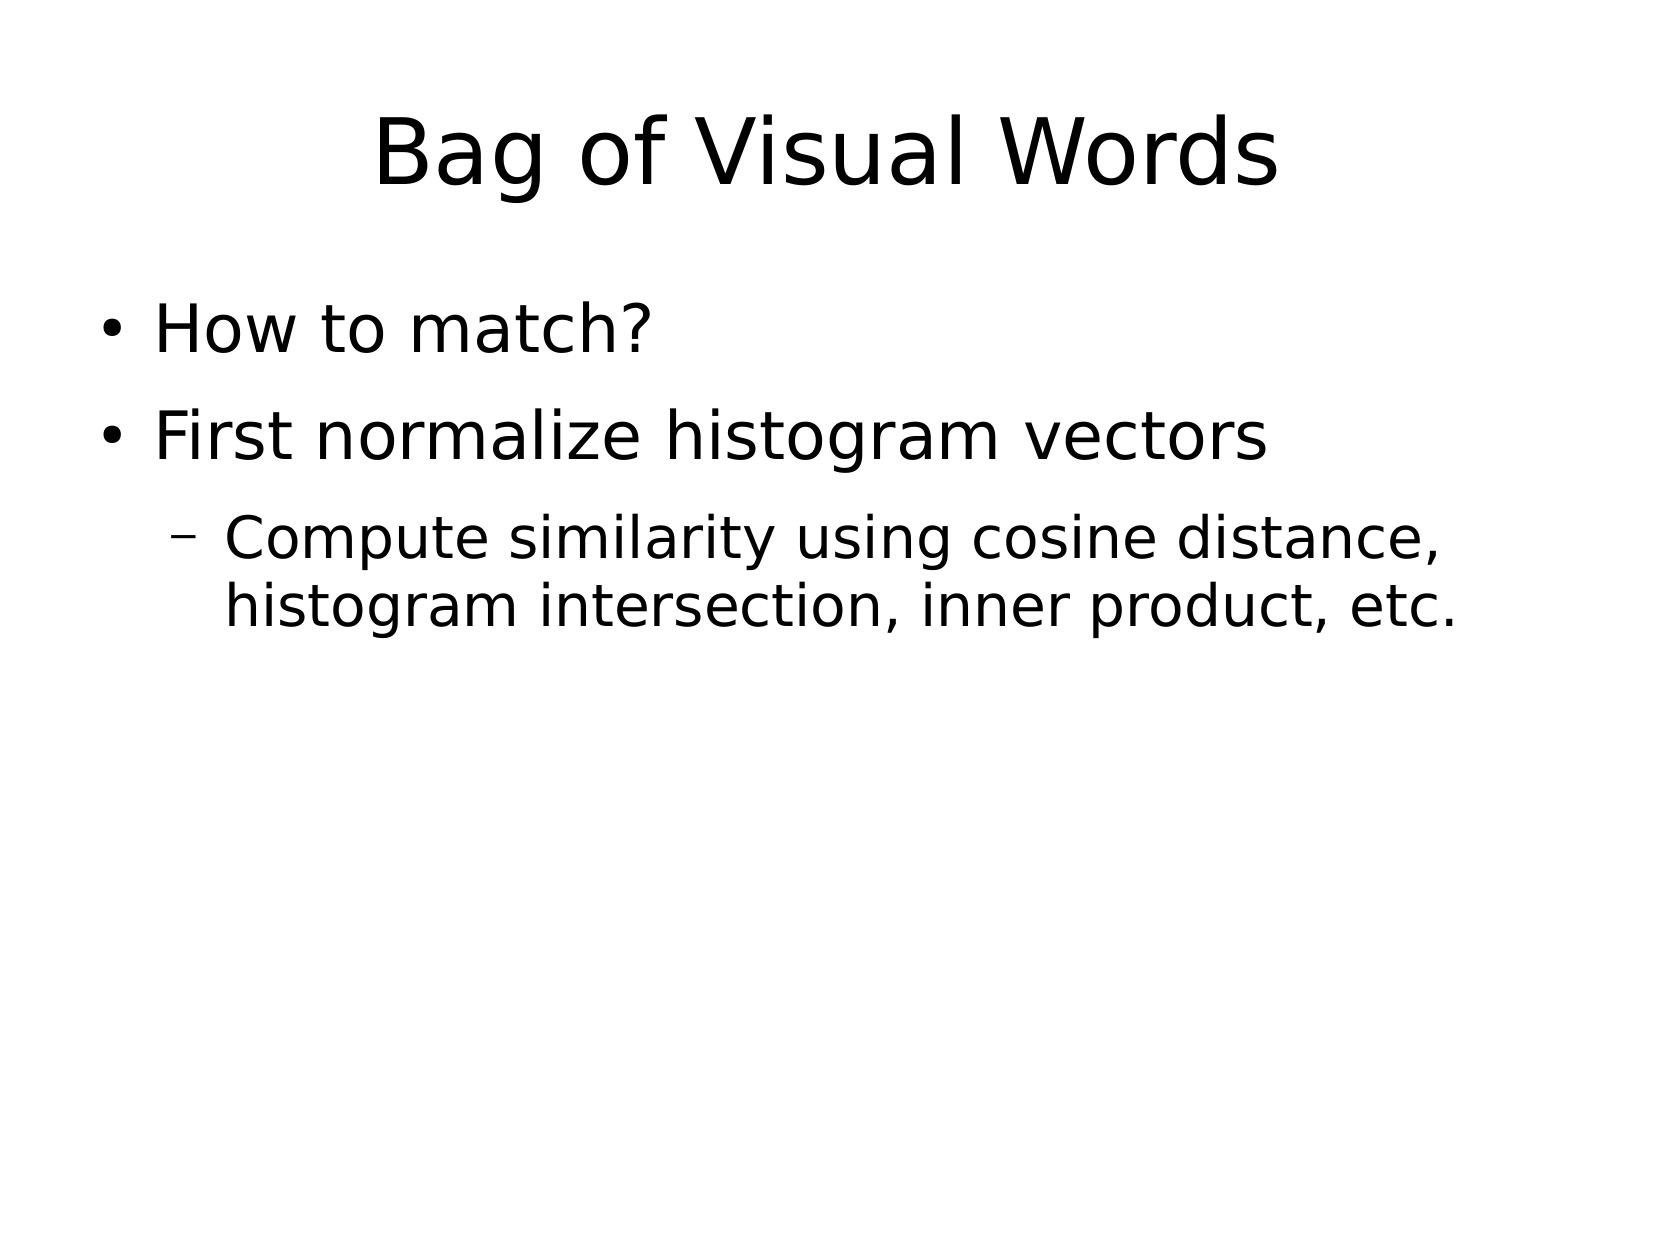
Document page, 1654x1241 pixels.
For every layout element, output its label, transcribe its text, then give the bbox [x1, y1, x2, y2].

title Bag of Visual Words [82, 49, 1571, 257]
list How to match? First normalize histogram vectors Compute similarity using cosine distance, histogram intersection, inner product, etc. [82, 290, 1571, 1010]
